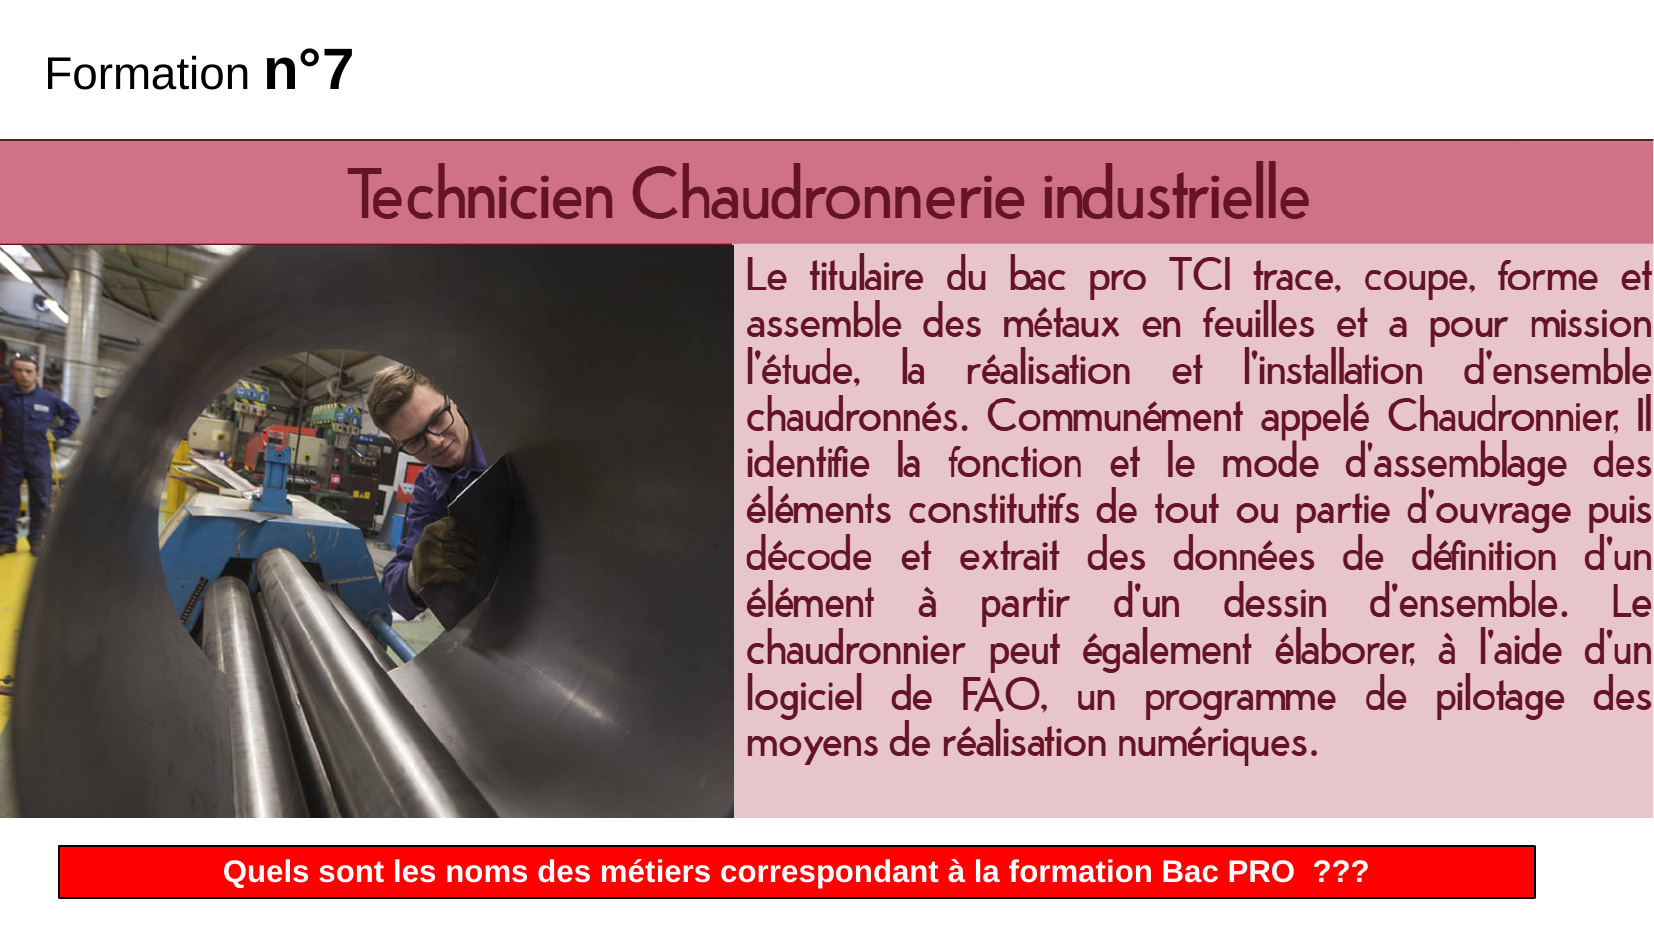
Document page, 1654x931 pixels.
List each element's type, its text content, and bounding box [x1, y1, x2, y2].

text_box Quels sont les noms des métiers correspondant à la formation Bac PRO ??? [59, 846, 1536, 898]
picture [0, 139, 1654, 818]
text_box Formation n°7 [29, 29, 473, 110]
